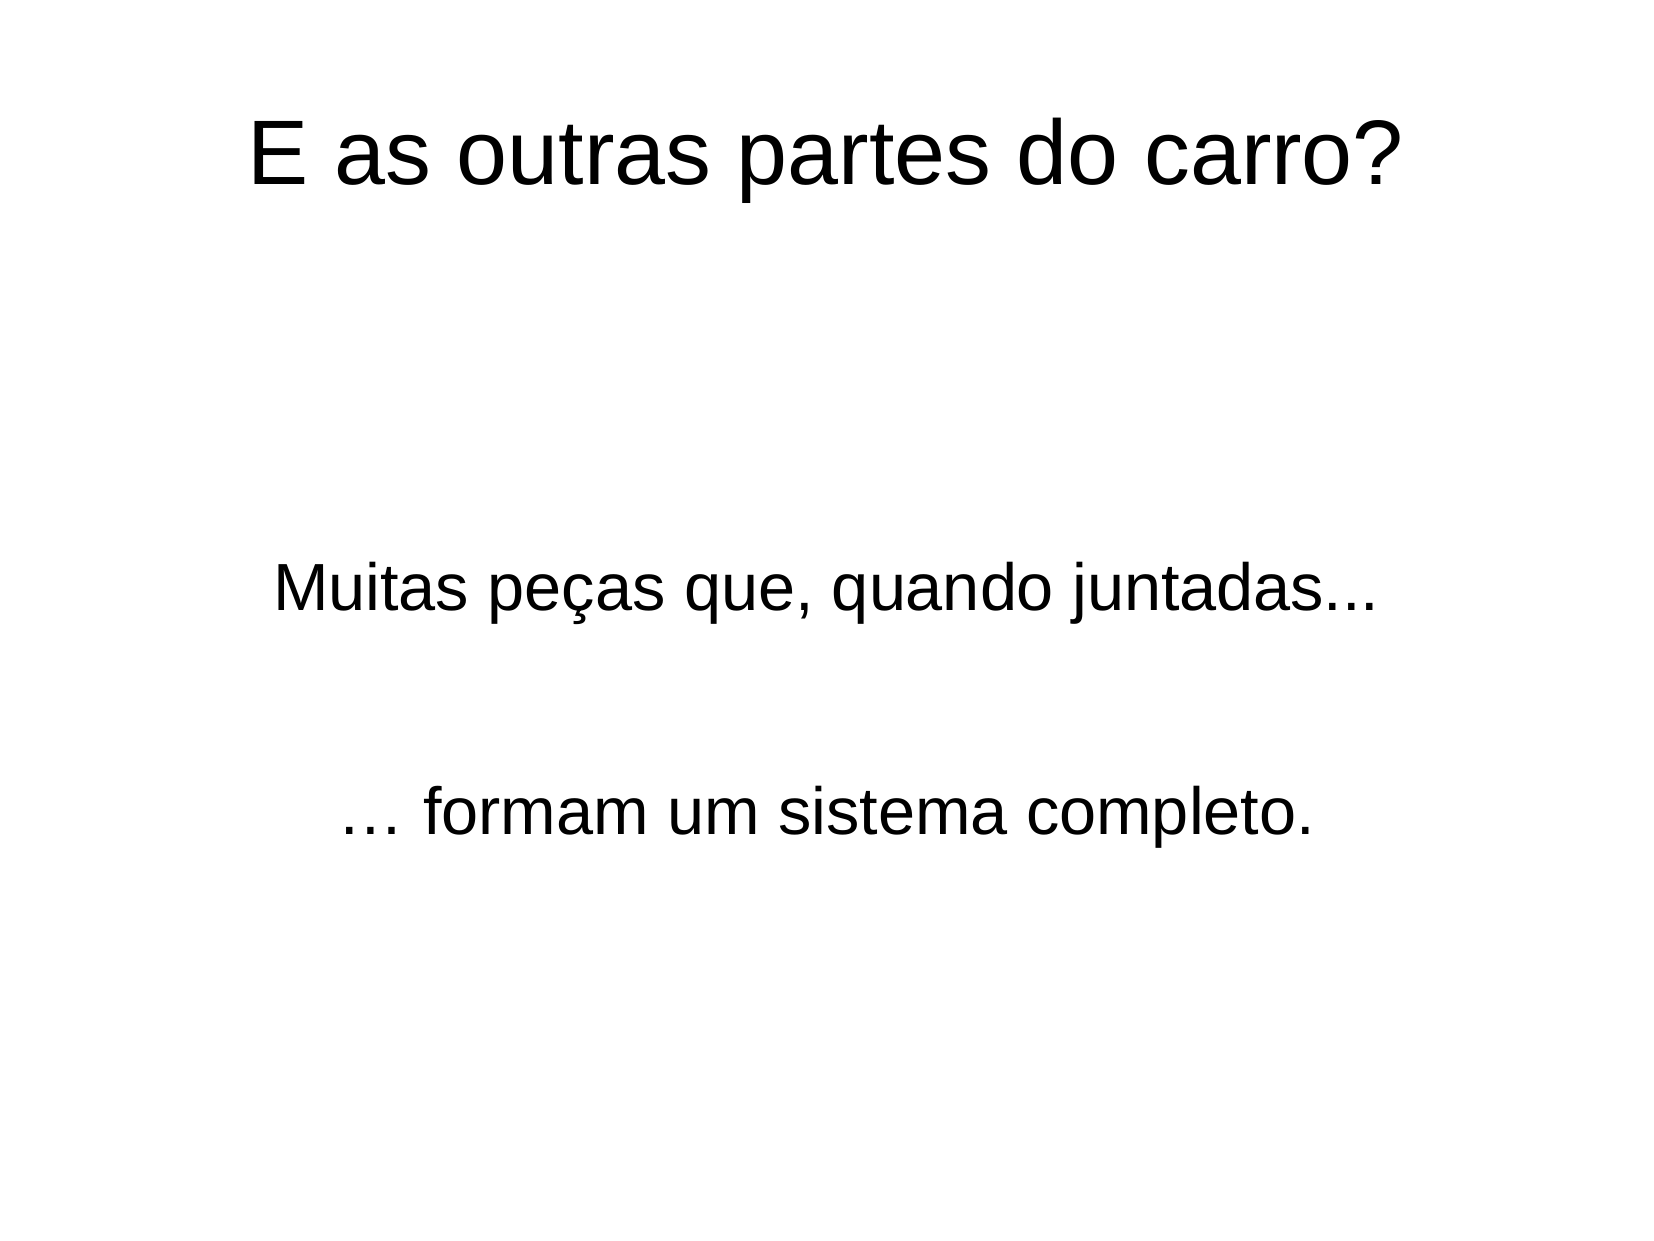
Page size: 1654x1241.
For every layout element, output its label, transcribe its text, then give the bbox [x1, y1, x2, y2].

title E as outras partes do carro? [82, 56, 1571, 250]
subtitle Muitas peças que, quando juntadas... … formam um sistema completo. [82, 297, 1571, 1102]
